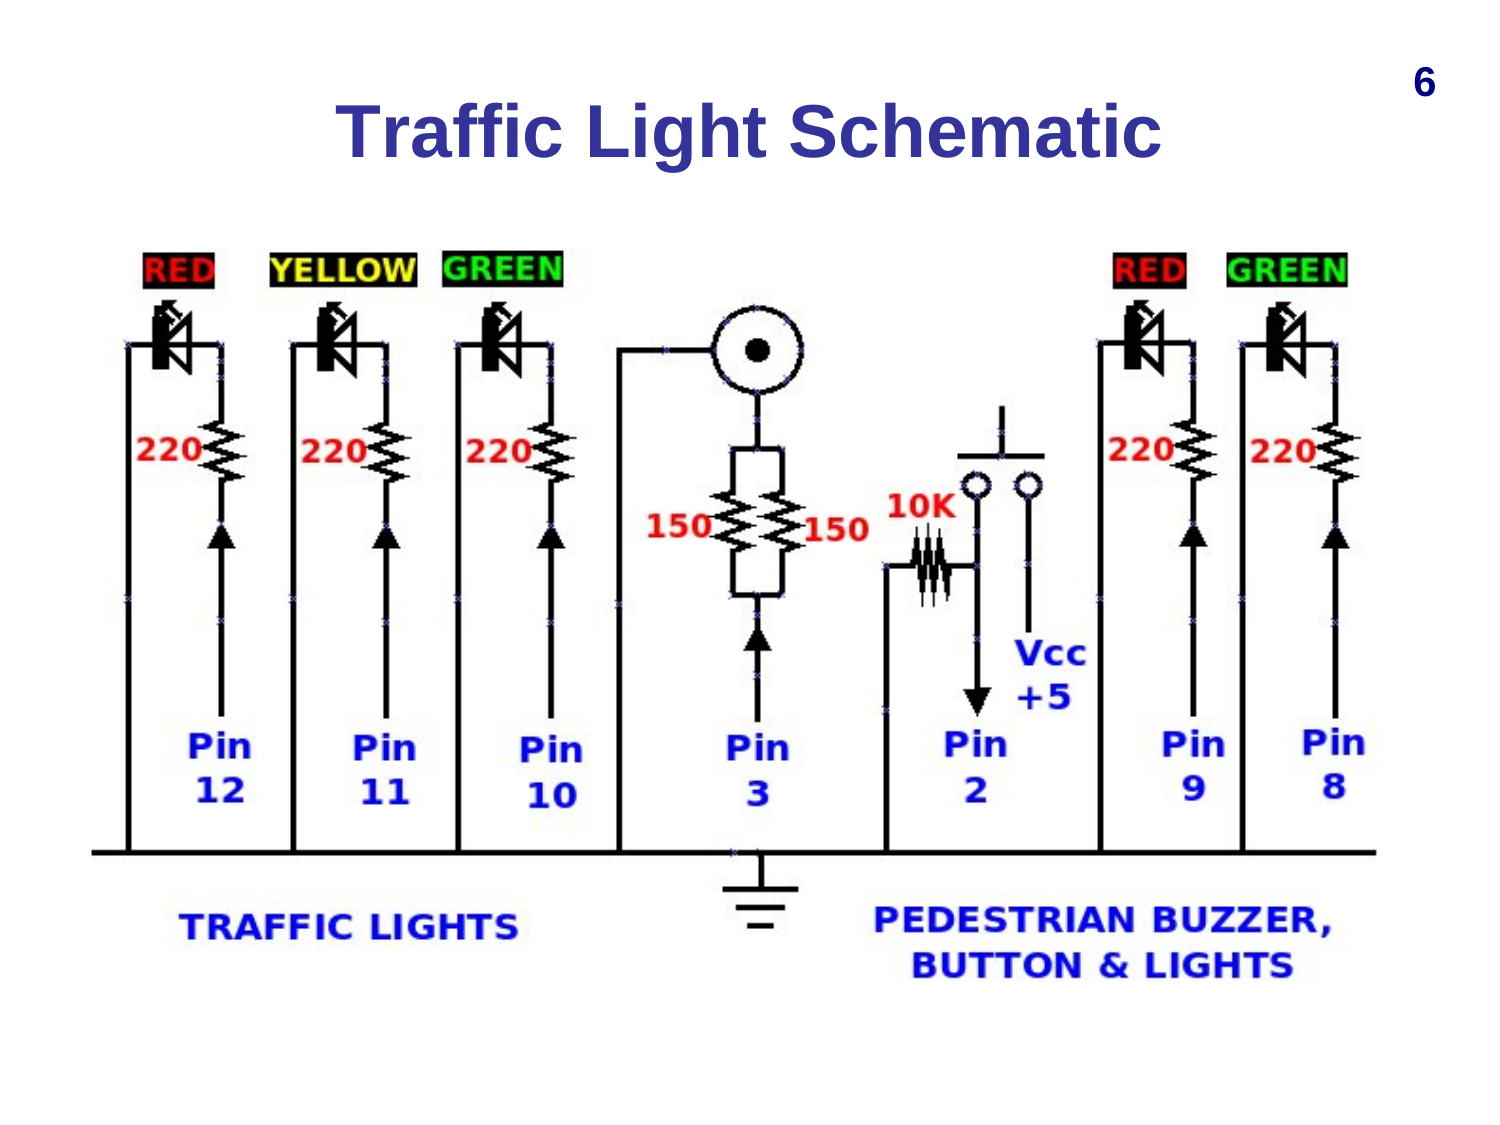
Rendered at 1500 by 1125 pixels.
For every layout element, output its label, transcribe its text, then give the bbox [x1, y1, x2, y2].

text_box 6 [1387, 47, 1463, 113]
picture [75, 220, 1388, 1013]
title Traffic Light Schematic [150, 75, 1351, 188]
